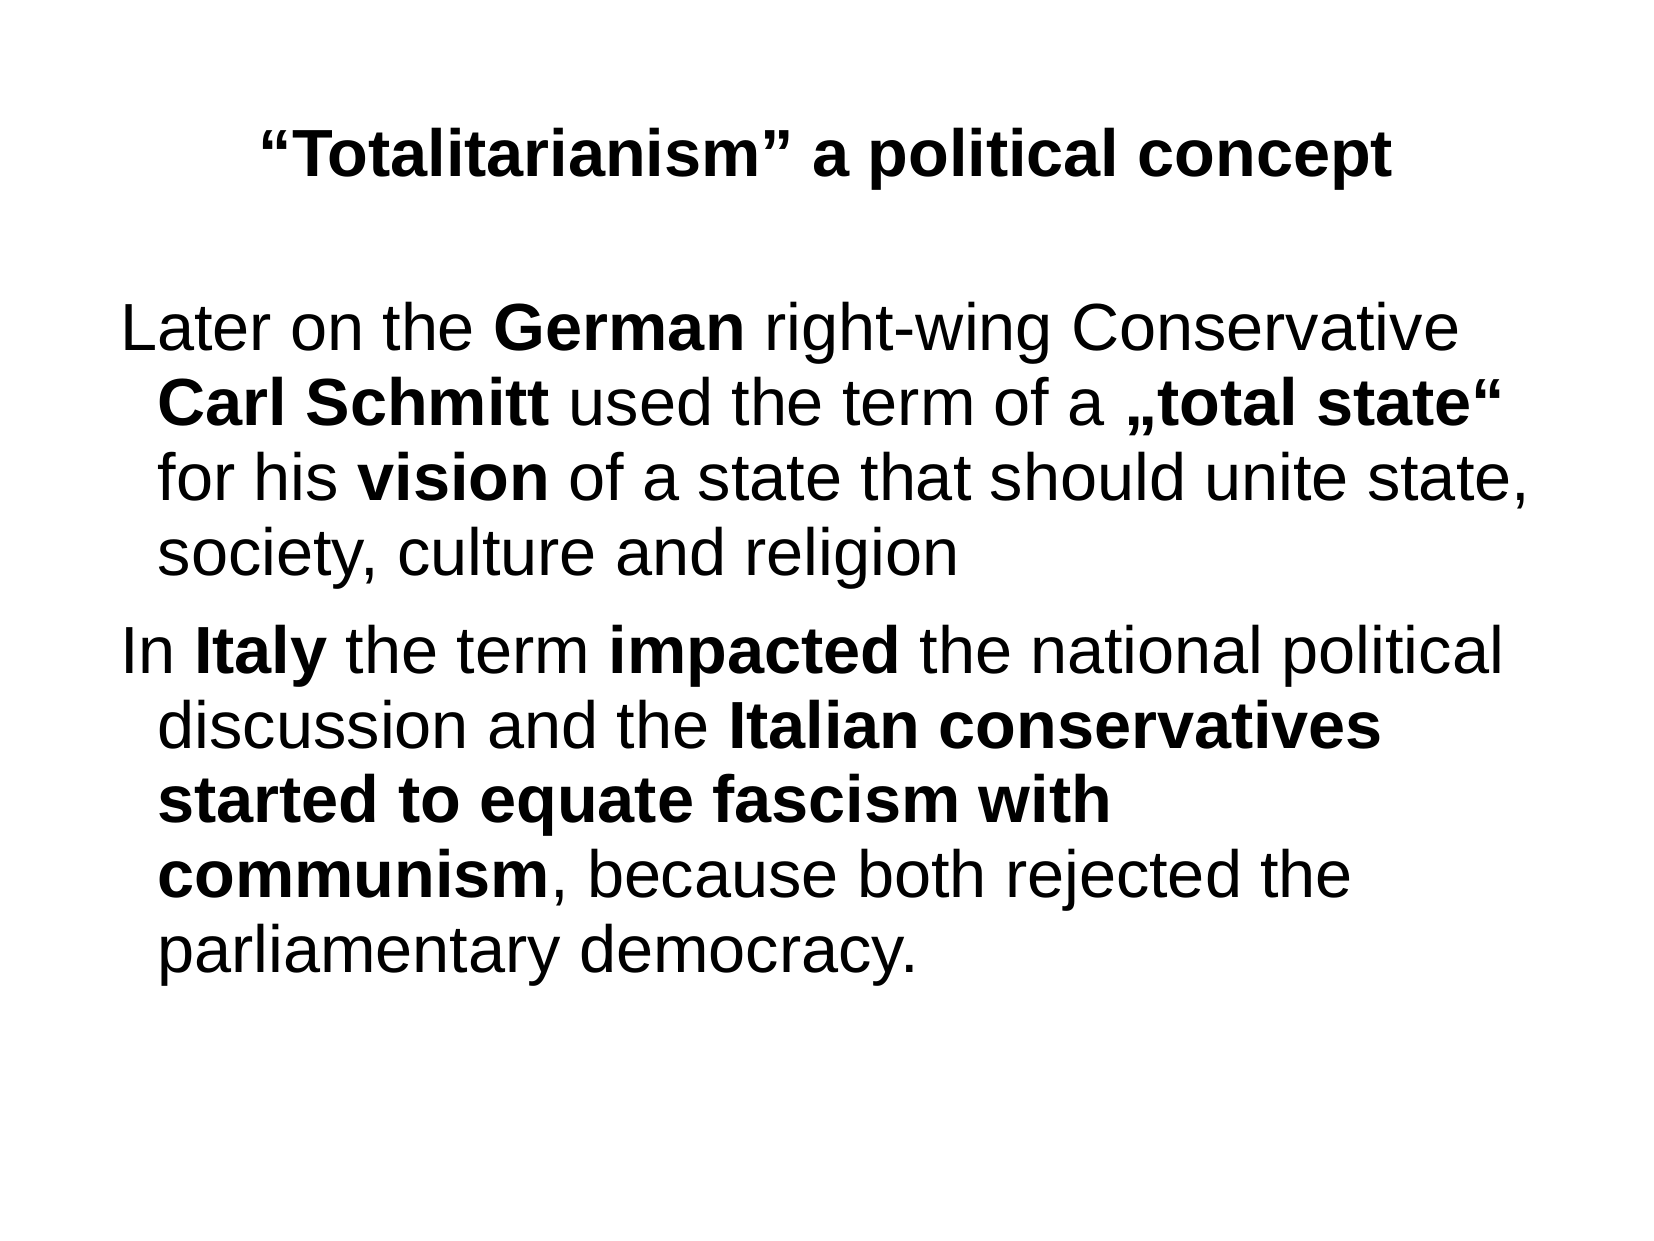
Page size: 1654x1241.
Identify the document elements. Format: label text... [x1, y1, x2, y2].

list Later on the German right-wing Conservative Carl Schmitt used the term of a „total state“ for his vision of a state that should unite state, society, culture and religion In Italy the term impacted the national political discussion and the Italian conservatives started to equate fascism with communism, because both rejected the parliamentary democracy. [82, 290, 1538, 1010]
title “Totalitarianism” a political concept [82, 49, 1571, 257]
